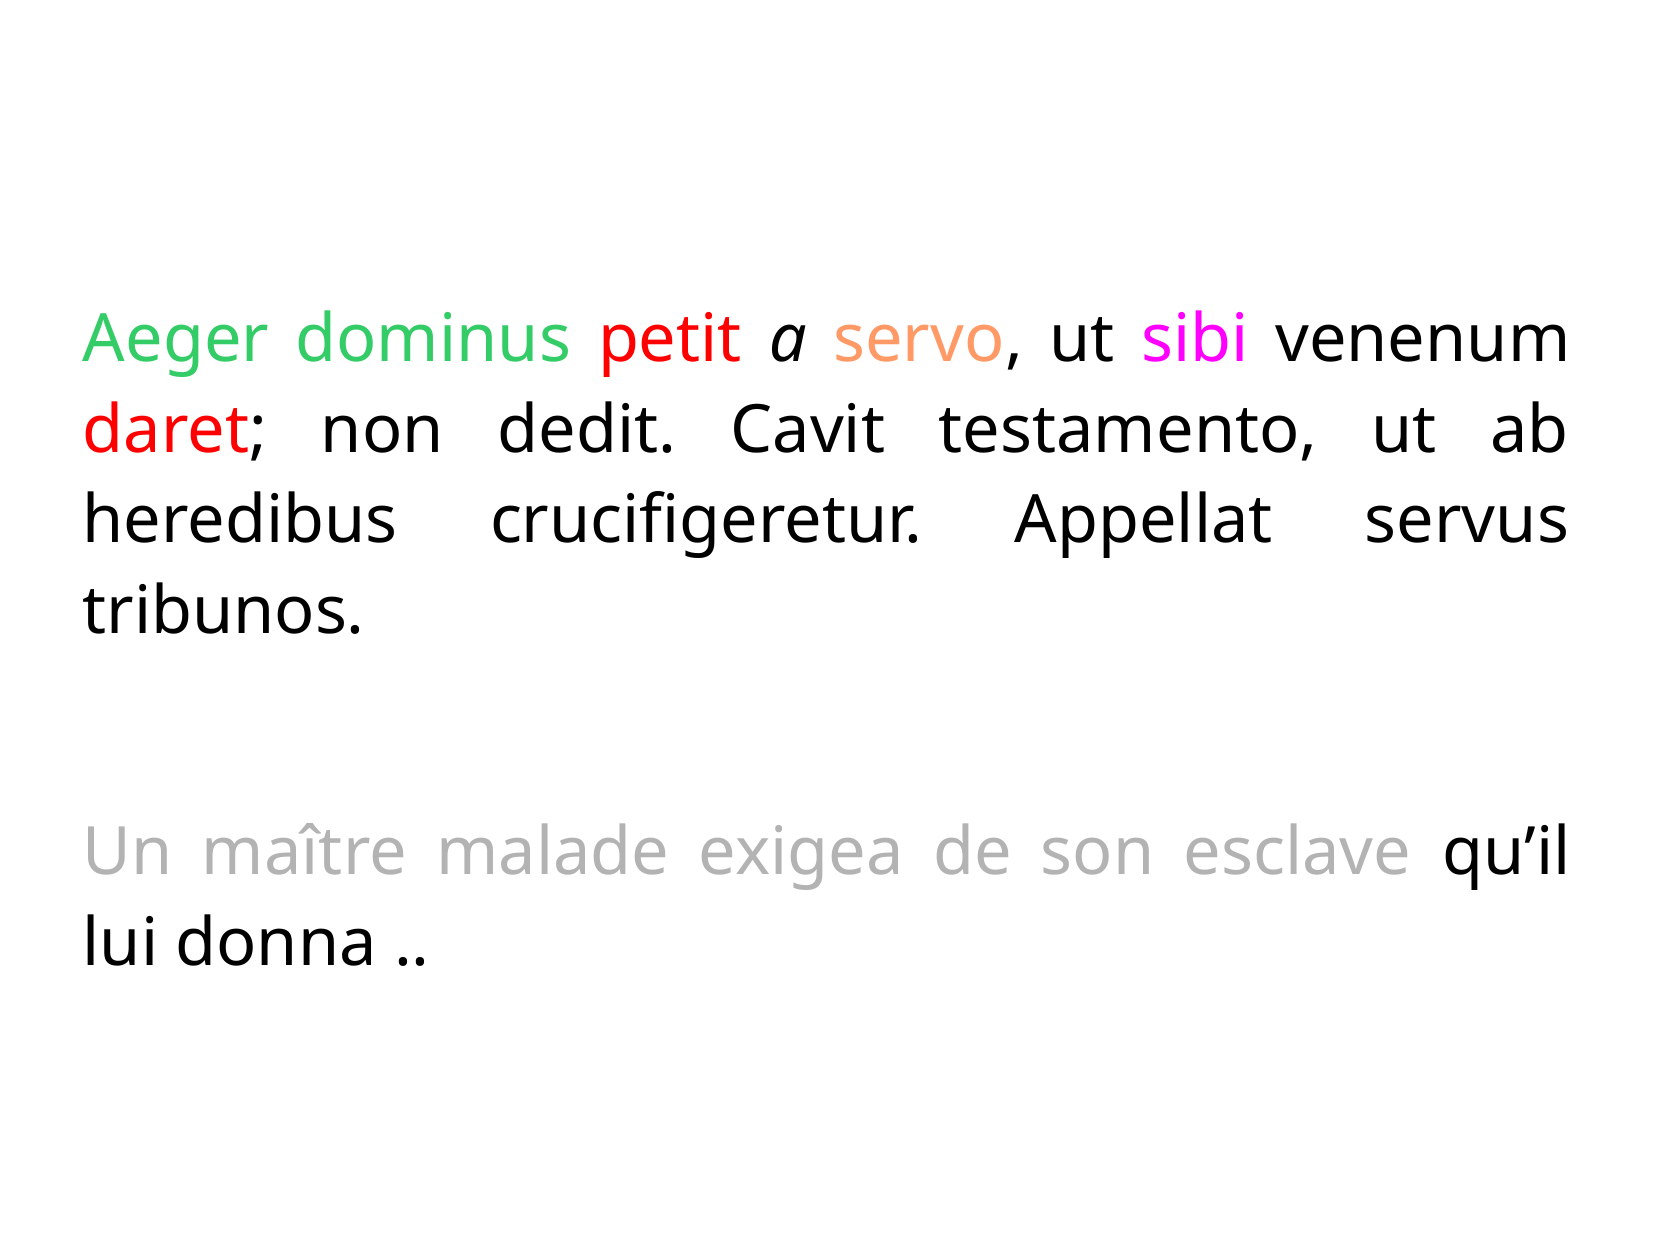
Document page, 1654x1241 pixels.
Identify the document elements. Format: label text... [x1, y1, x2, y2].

list Aeger dominus petit a servo, ut sibi venenum daret; non dedit. Cavit testamento, ut ab heredibus crucifigeretur. Appellat servus tribunos. Un maître malade exigea de son esclave qu’il lui donna .. [82, 290, 1571, 1010]
